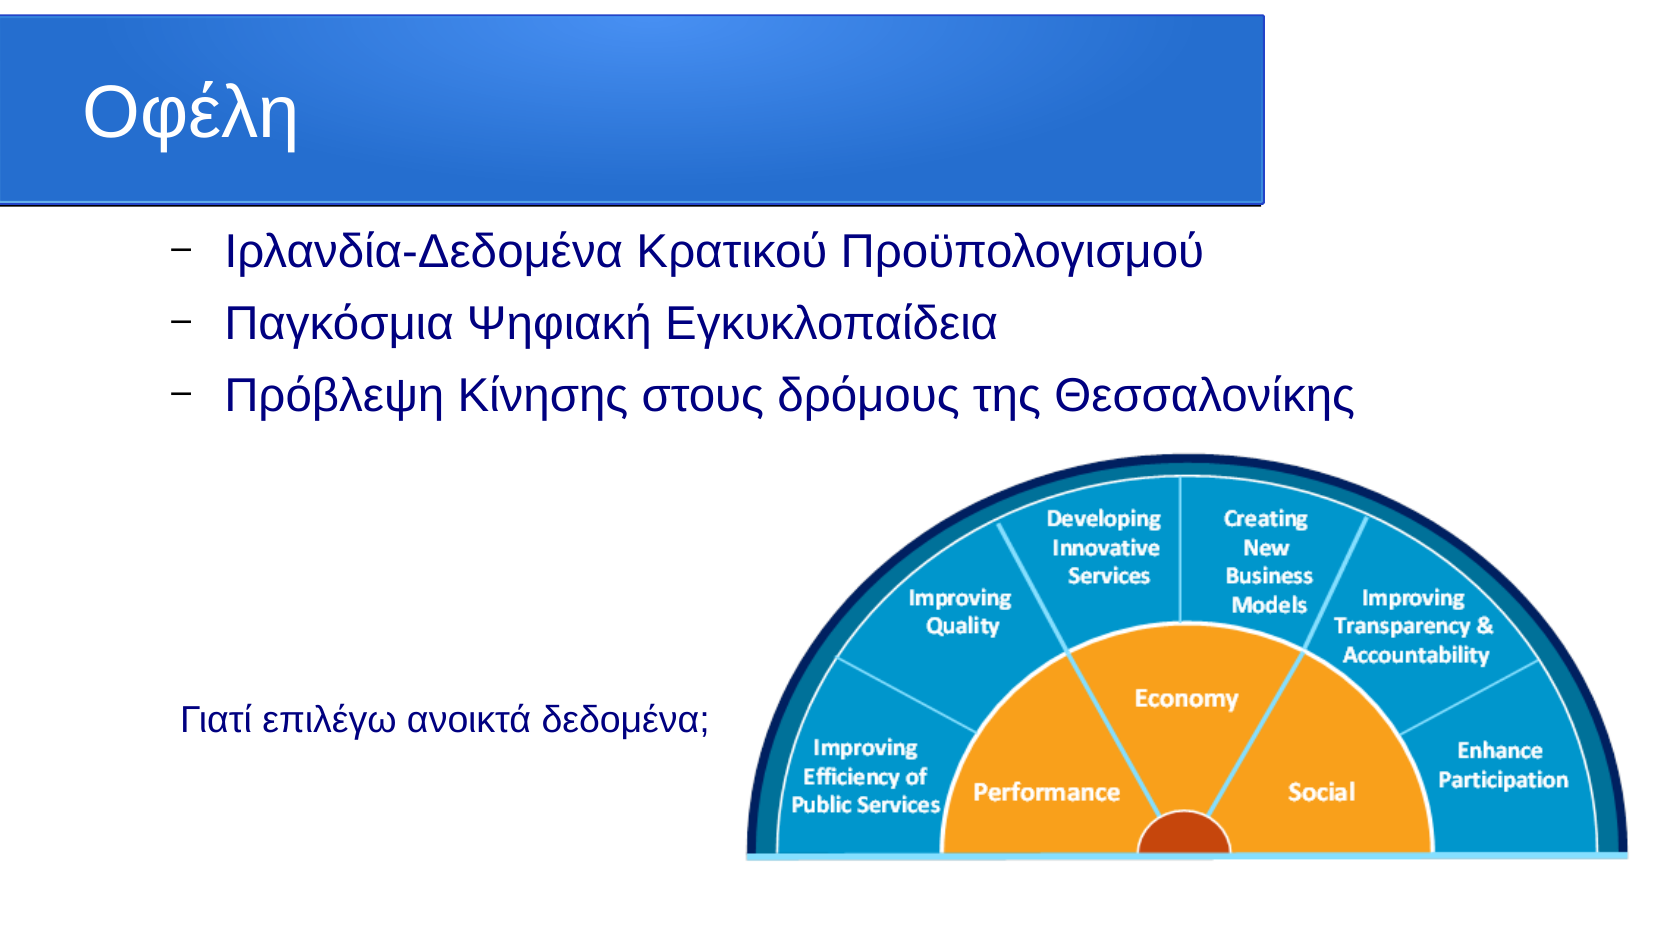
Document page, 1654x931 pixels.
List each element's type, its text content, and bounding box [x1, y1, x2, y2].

title Οφέλη [82, 35, 1235, 189]
list Ιρλανδία-Δεδομένα Κρατικού Προϋπολογισμού Παγκόσμια Ψηφιακή Εγκυκλοπαίδεια Πρόβλεψη Κίνησης στους δρόμους της Θεσσαλονίκης [82, 224, 1571, 535]
picture [743, 450, 1635, 864]
text_box Γιατί επιλέγω ανοικτά δεδομένα; [165, 690, 726, 748]
